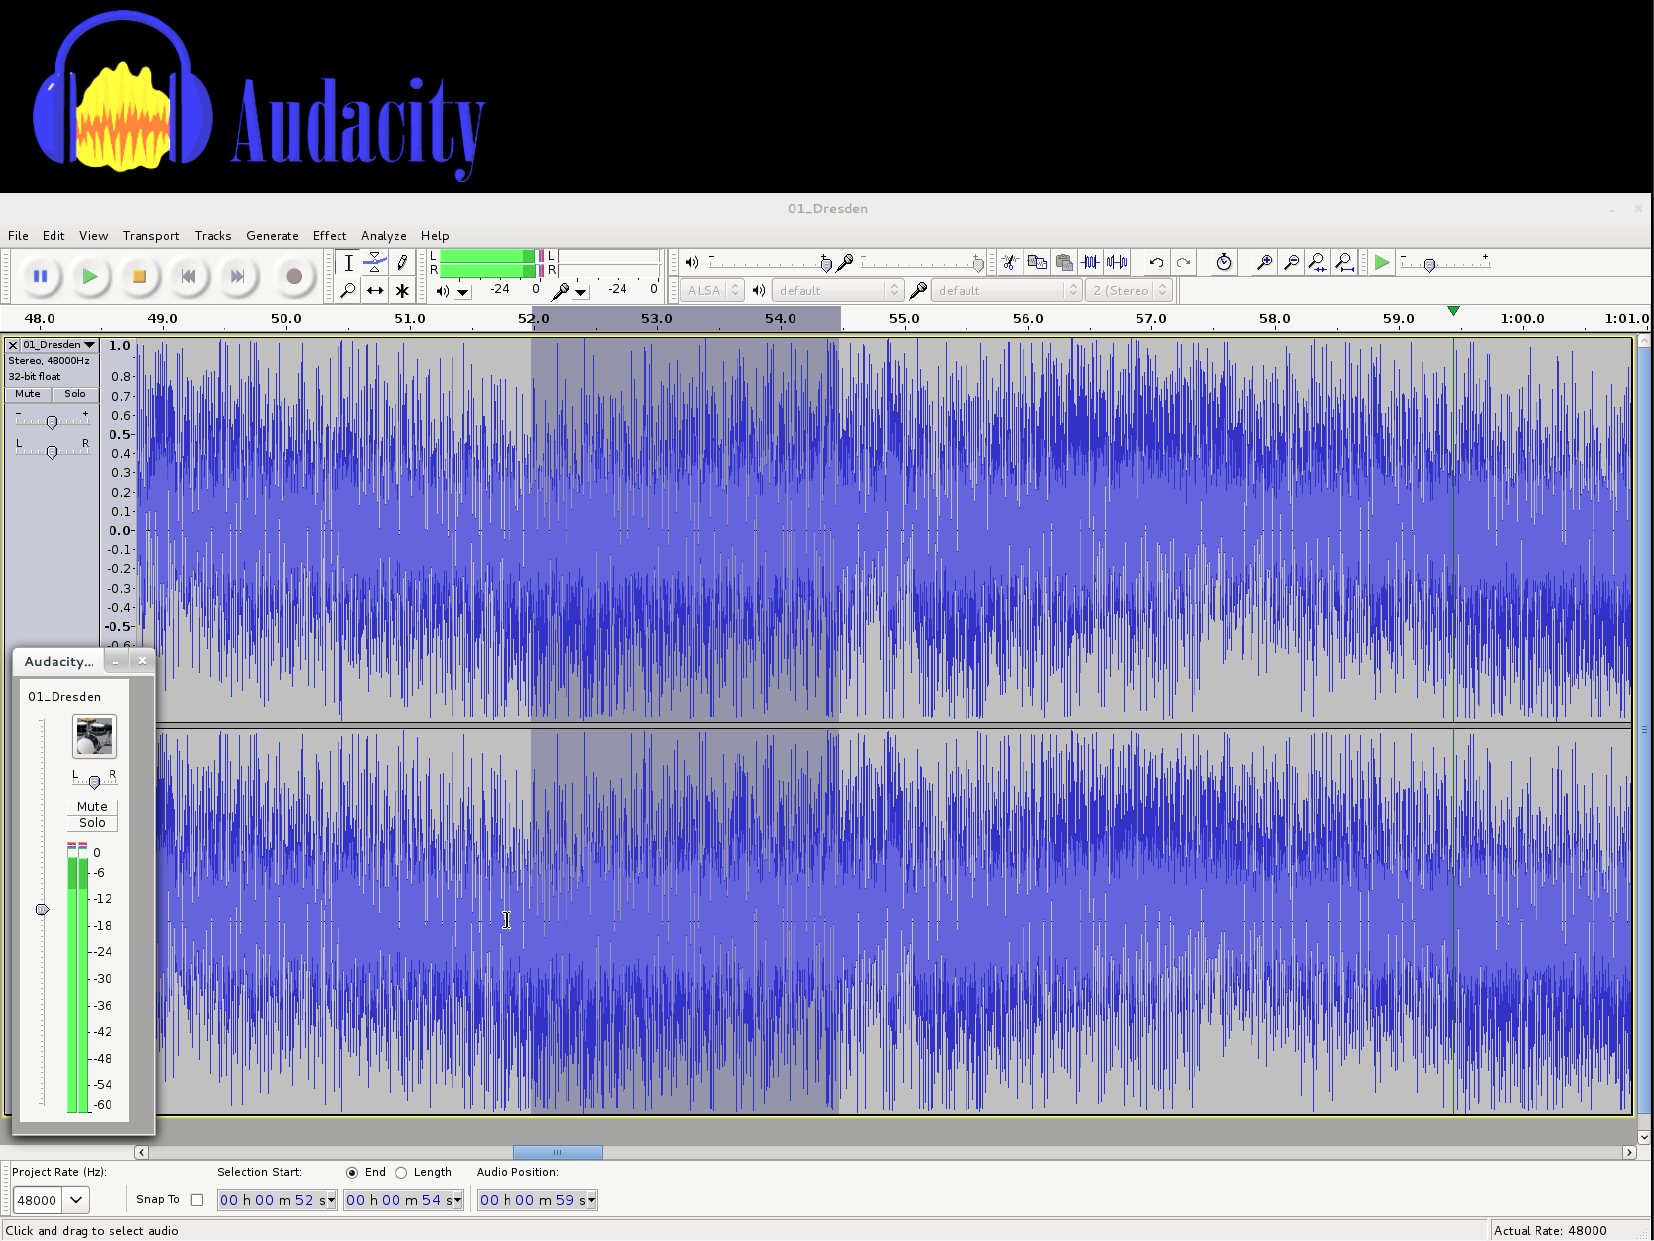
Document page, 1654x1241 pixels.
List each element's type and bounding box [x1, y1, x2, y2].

picture [33, 10, 486, 182]
text_box [0, 0, 1654, 1241]
picture [0, 193, 1651, 1241]
